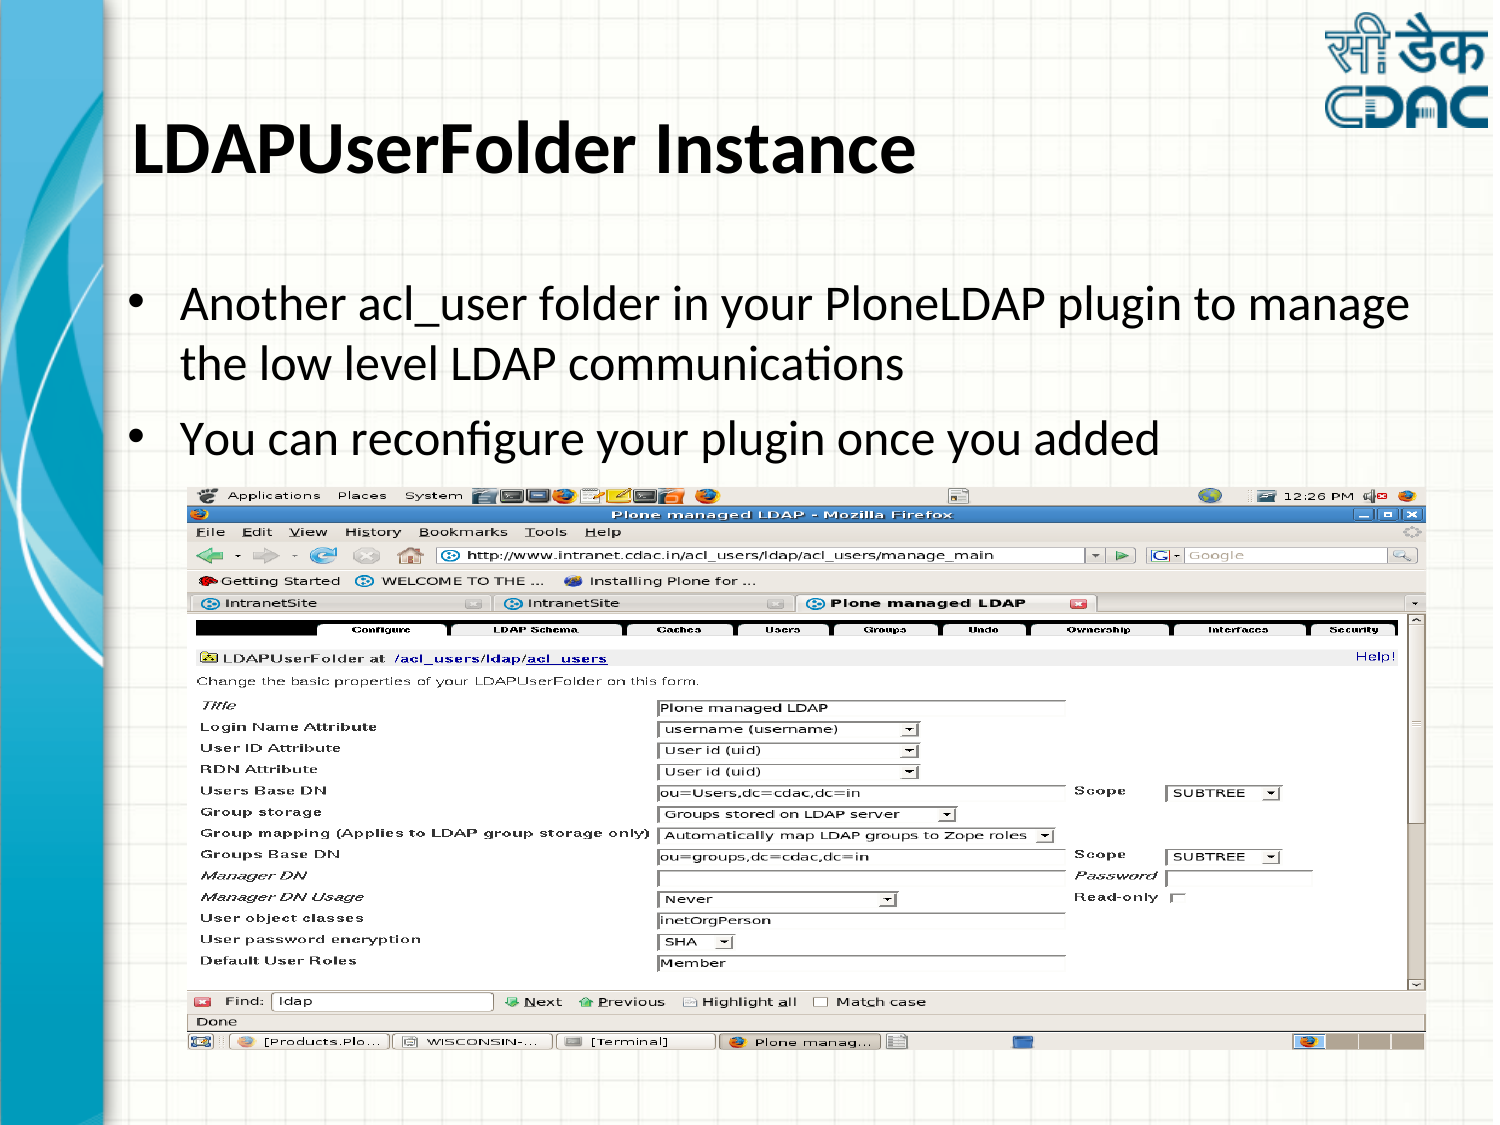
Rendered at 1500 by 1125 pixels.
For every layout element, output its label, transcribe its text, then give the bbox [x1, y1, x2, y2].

picture [0, 0, 1493, 1125]
text_box LDAPUserFolder Instance [117, 49, 1468, 238]
text_box Another acl_user folder in your PloneLDAP plugin to manage the low level LDAP communications You can reconfigure your plugin once you added [112, 262, 1463, 1005]
